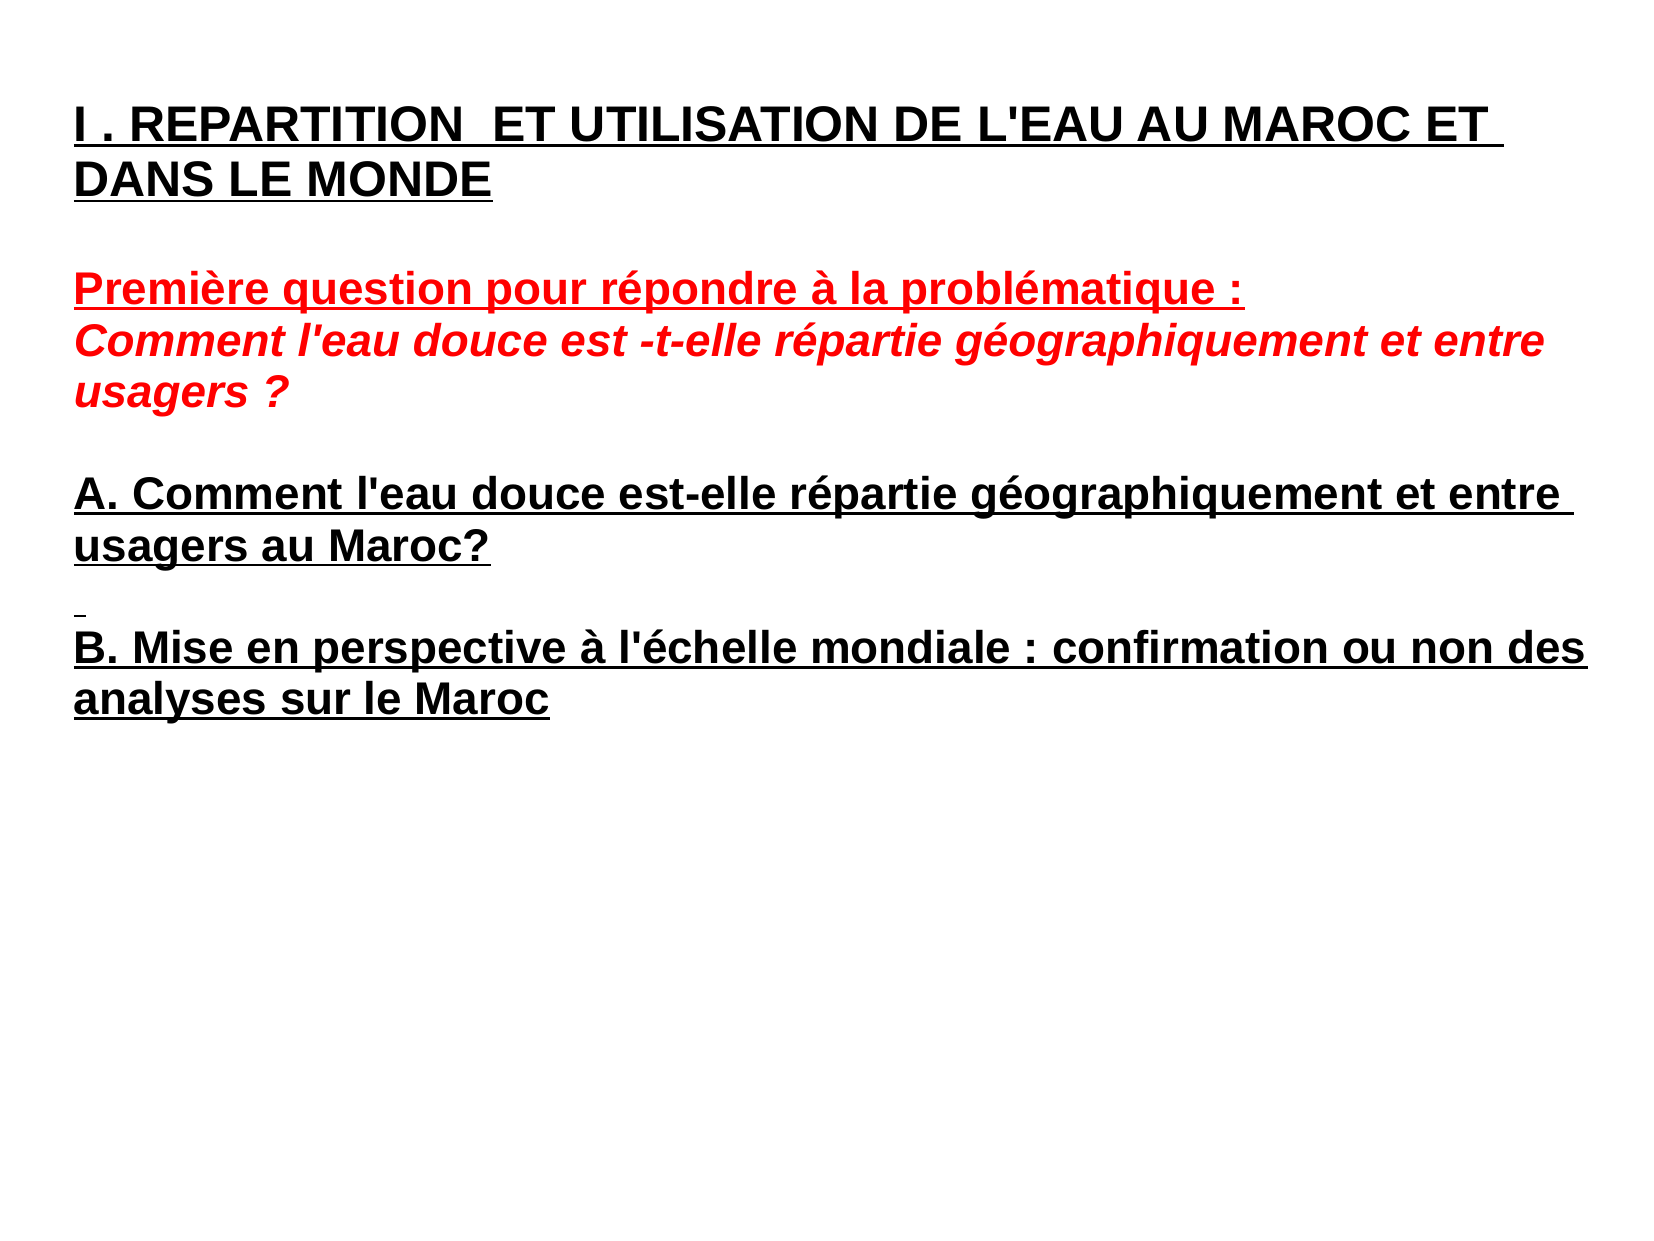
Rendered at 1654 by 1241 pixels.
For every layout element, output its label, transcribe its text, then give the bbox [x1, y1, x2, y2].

text_box I . REPARTITION ET UTILISATION DE L'EAU AU MAROC ET DANS LE MONDE Première question pour répondre à la problématique : Comment l'eau douce est -t-elle répartie géographiquement et entre usagers ? A. Comment l'eau douce est-elle répartie géographiquement et entre usagers au Maroc? B. Mise en perspective à l'échelle mondiale : confirmation ou non des analyses sur le Maroc [59, 88, 1625, 796]
